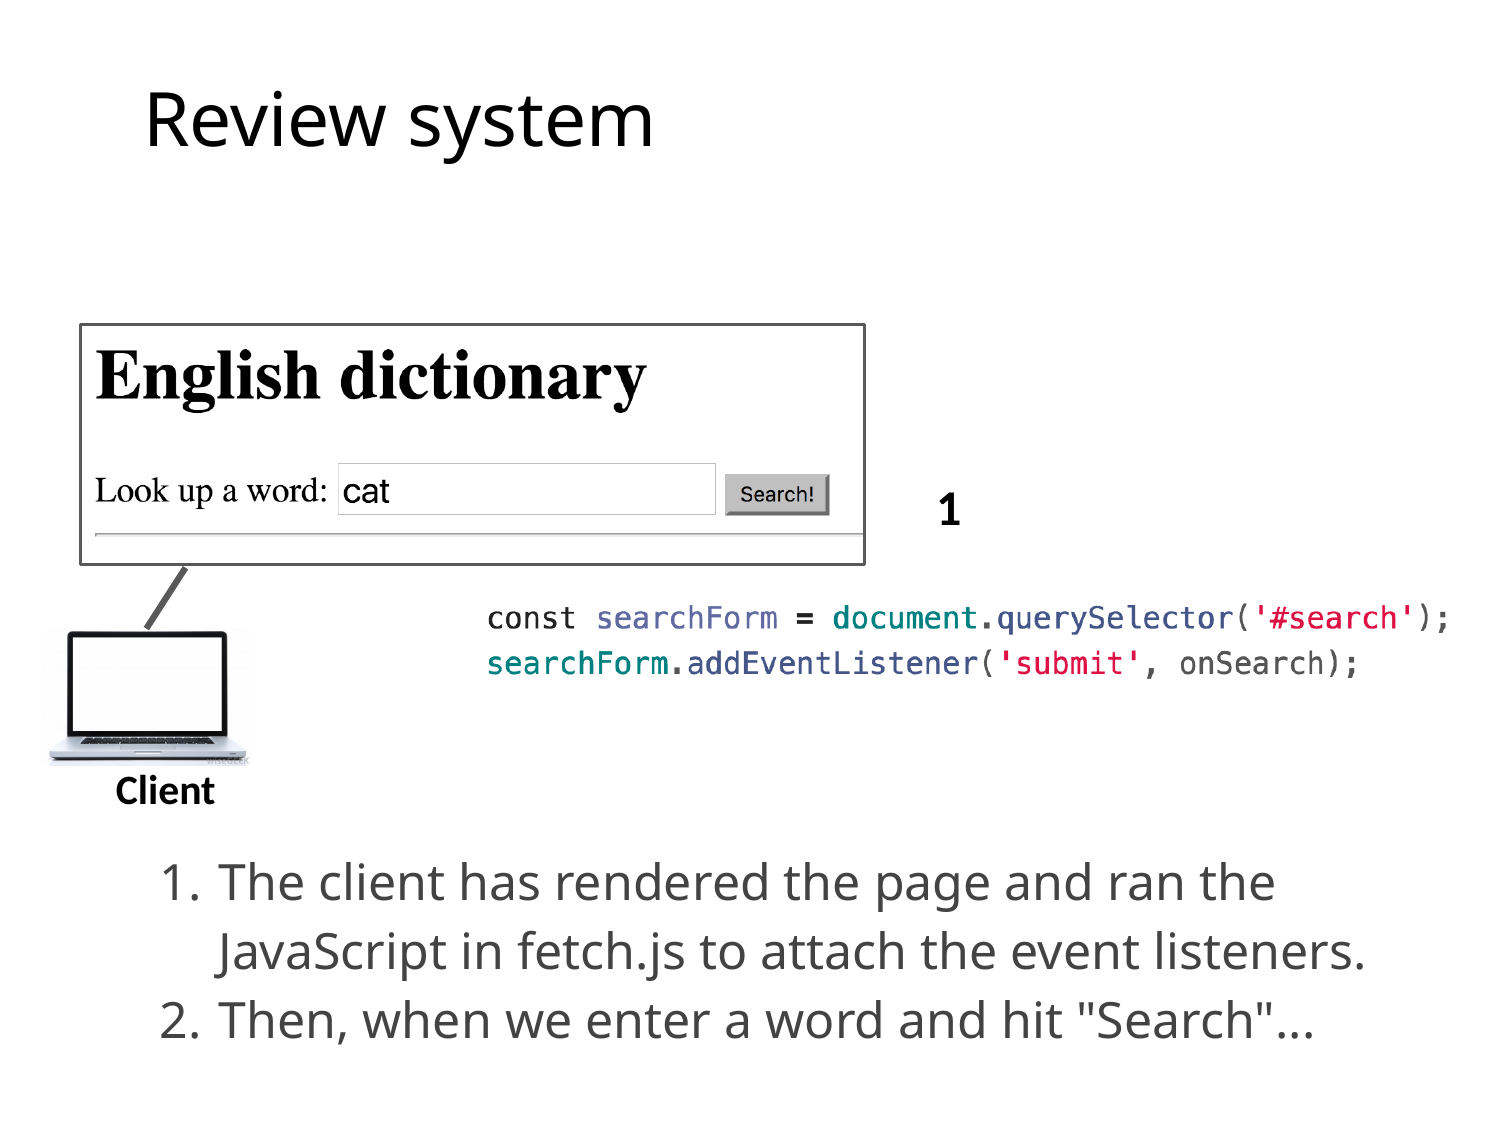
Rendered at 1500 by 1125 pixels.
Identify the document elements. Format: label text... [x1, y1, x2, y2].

picture [478, 591, 1464, 704]
picture [81, 325, 863, 563]
title Review system [128, 56, 1372, 183]
picture [41, 628, 251, 766]
list The client has rendered the page and ran the JavaScript in fetch.js to attach the event listeners. Then, when we enter a word and hit "Search"... [128, 826, 1449, 987]
text_box 1 [907, 464, 990, 547]
text_box Client [43, 731, 289, 844]
